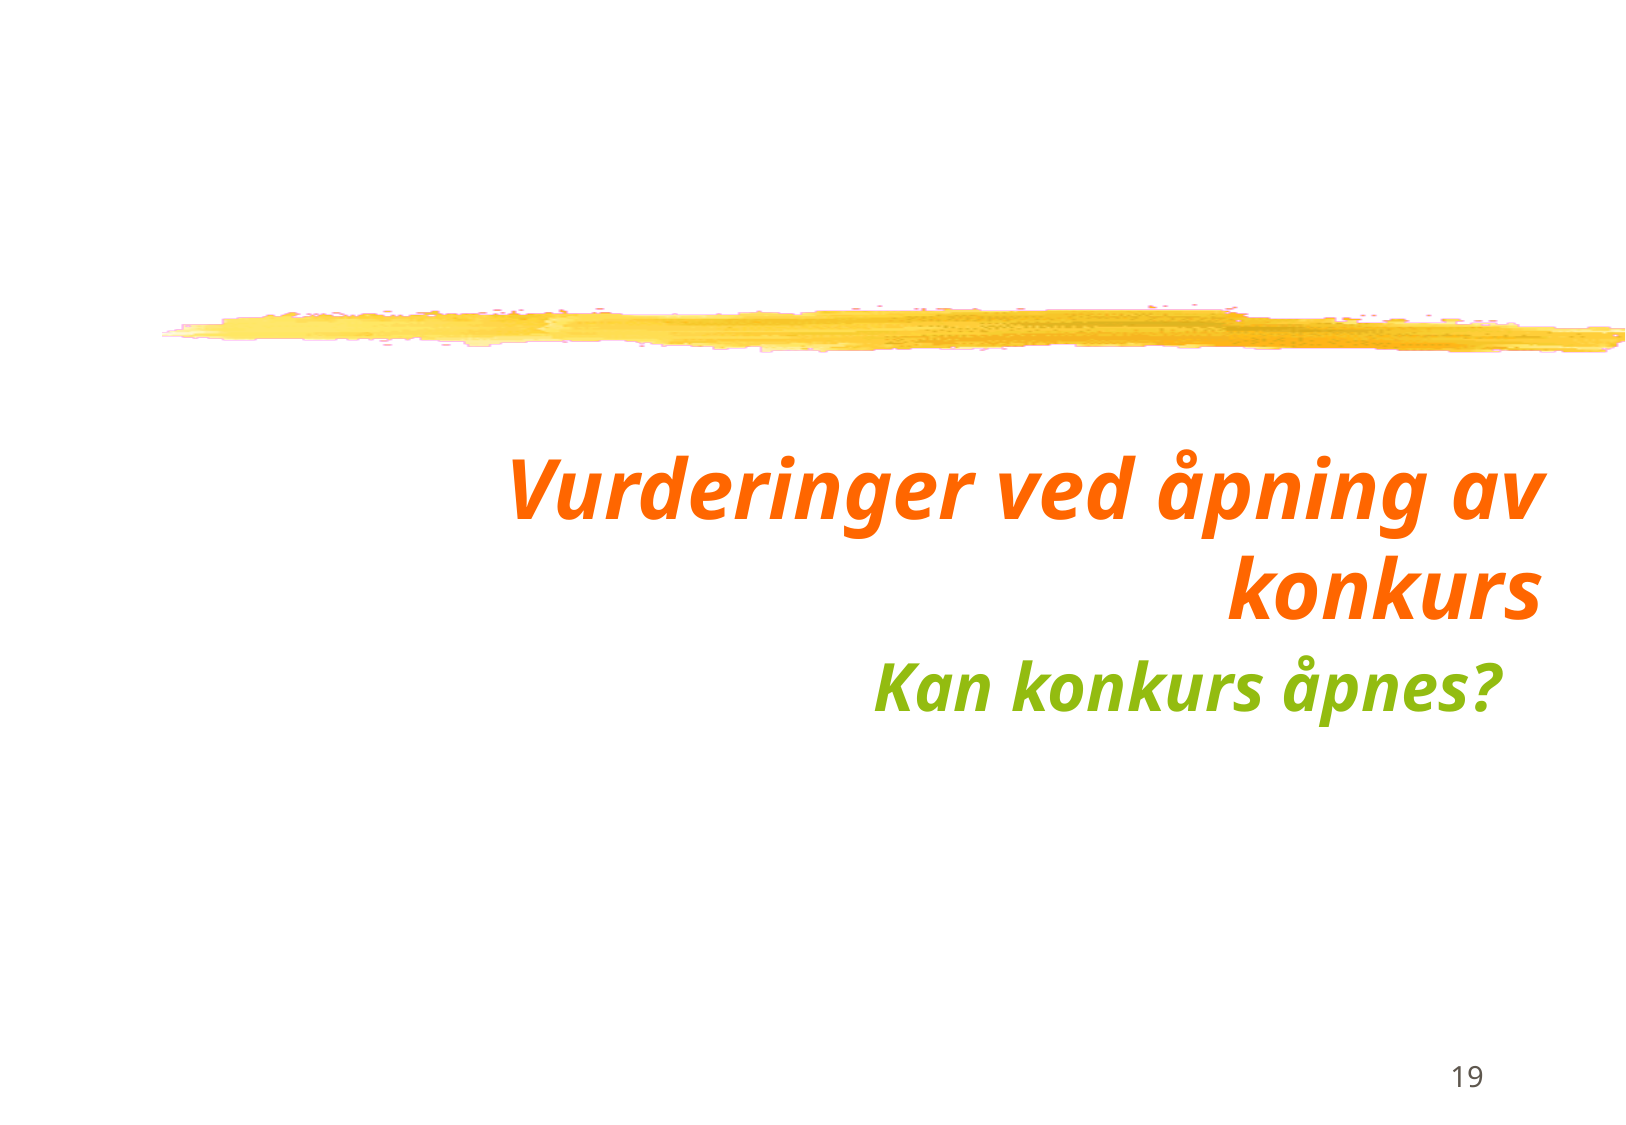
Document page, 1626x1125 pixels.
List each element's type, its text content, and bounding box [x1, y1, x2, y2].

picture [162, 299, 1626, 363]
text_box <number> [1173, 1021, 1499, 1107]
text_box Kan konkurs åpnes? [379, 637, 1517, 929]
title Vurderinger ved åpning av konkurs [186, 428, 1559, 644]
